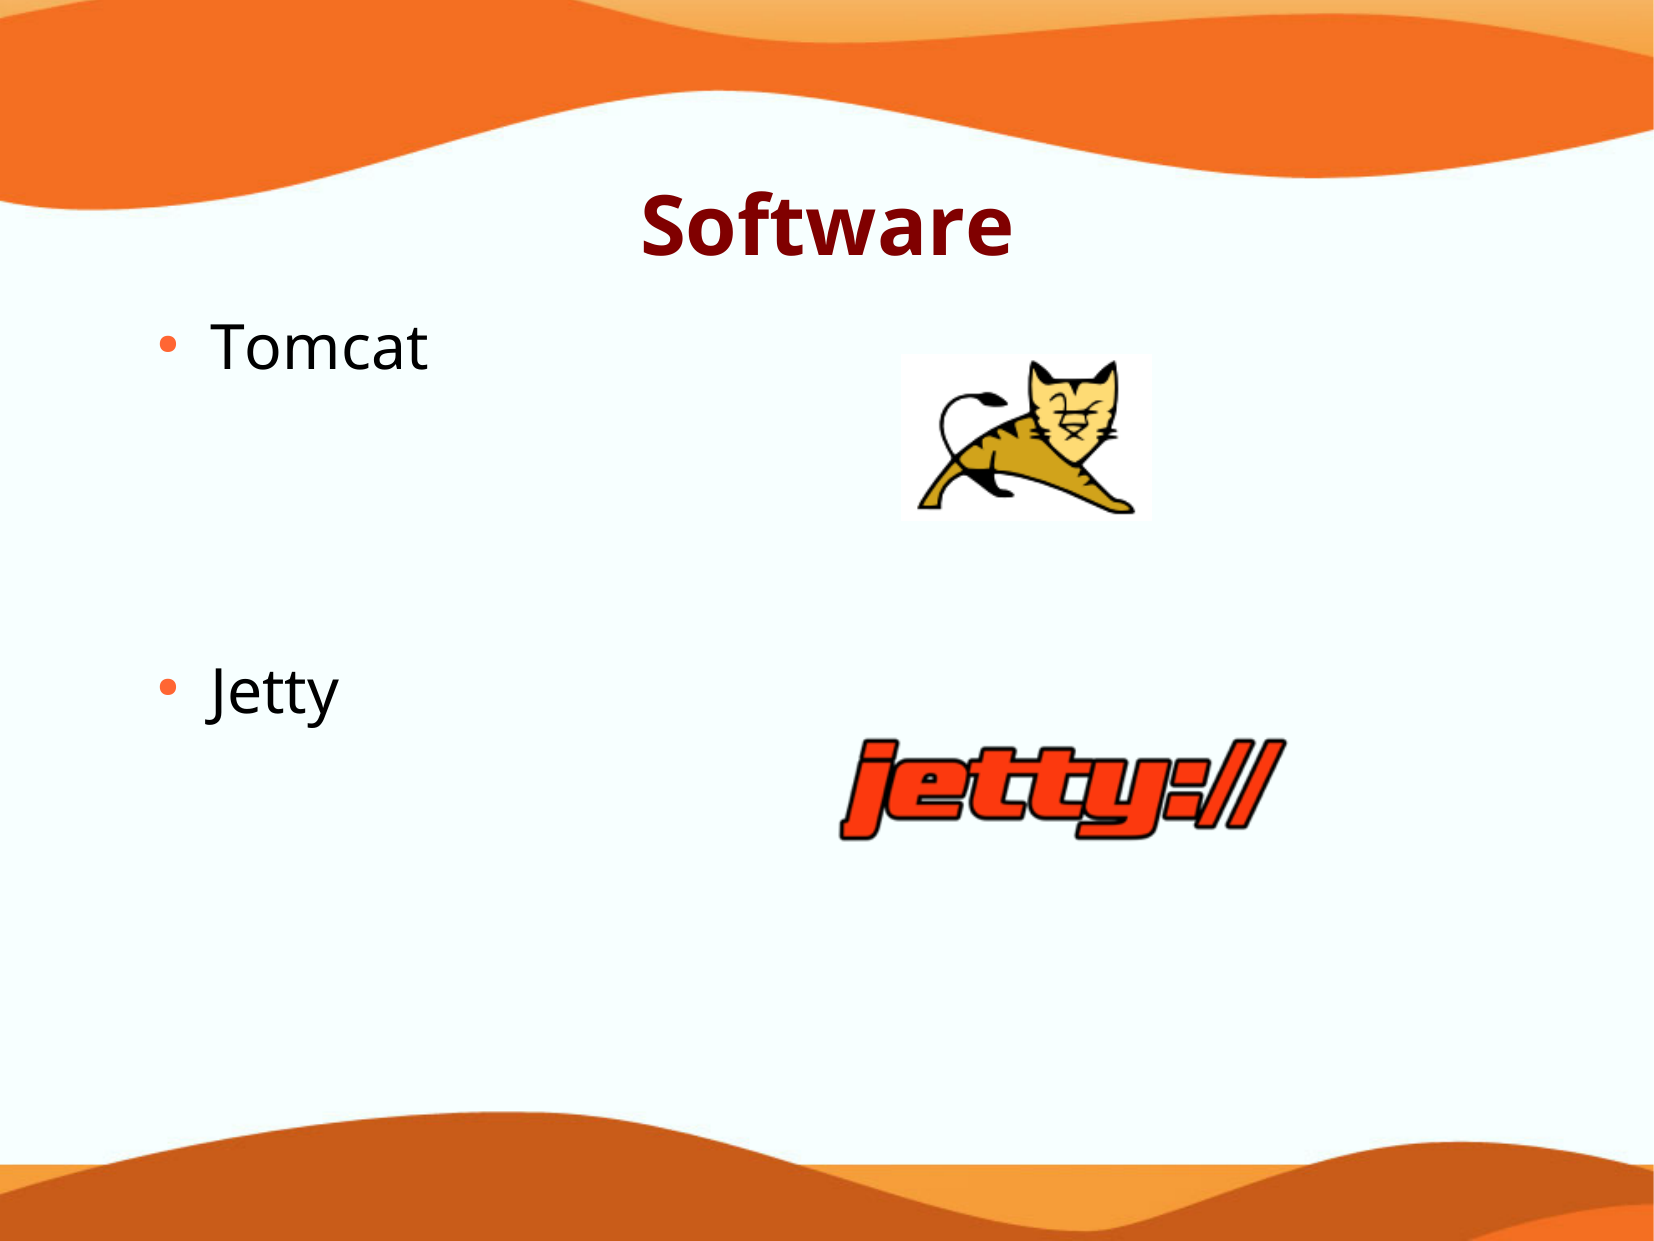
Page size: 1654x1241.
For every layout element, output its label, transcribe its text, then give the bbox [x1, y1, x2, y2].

title Software [121, 144, 1534, 303]
picture [0, 0, 1654, 1241]
list Tomcat Jetty [121, 303, 1534, 1138]
